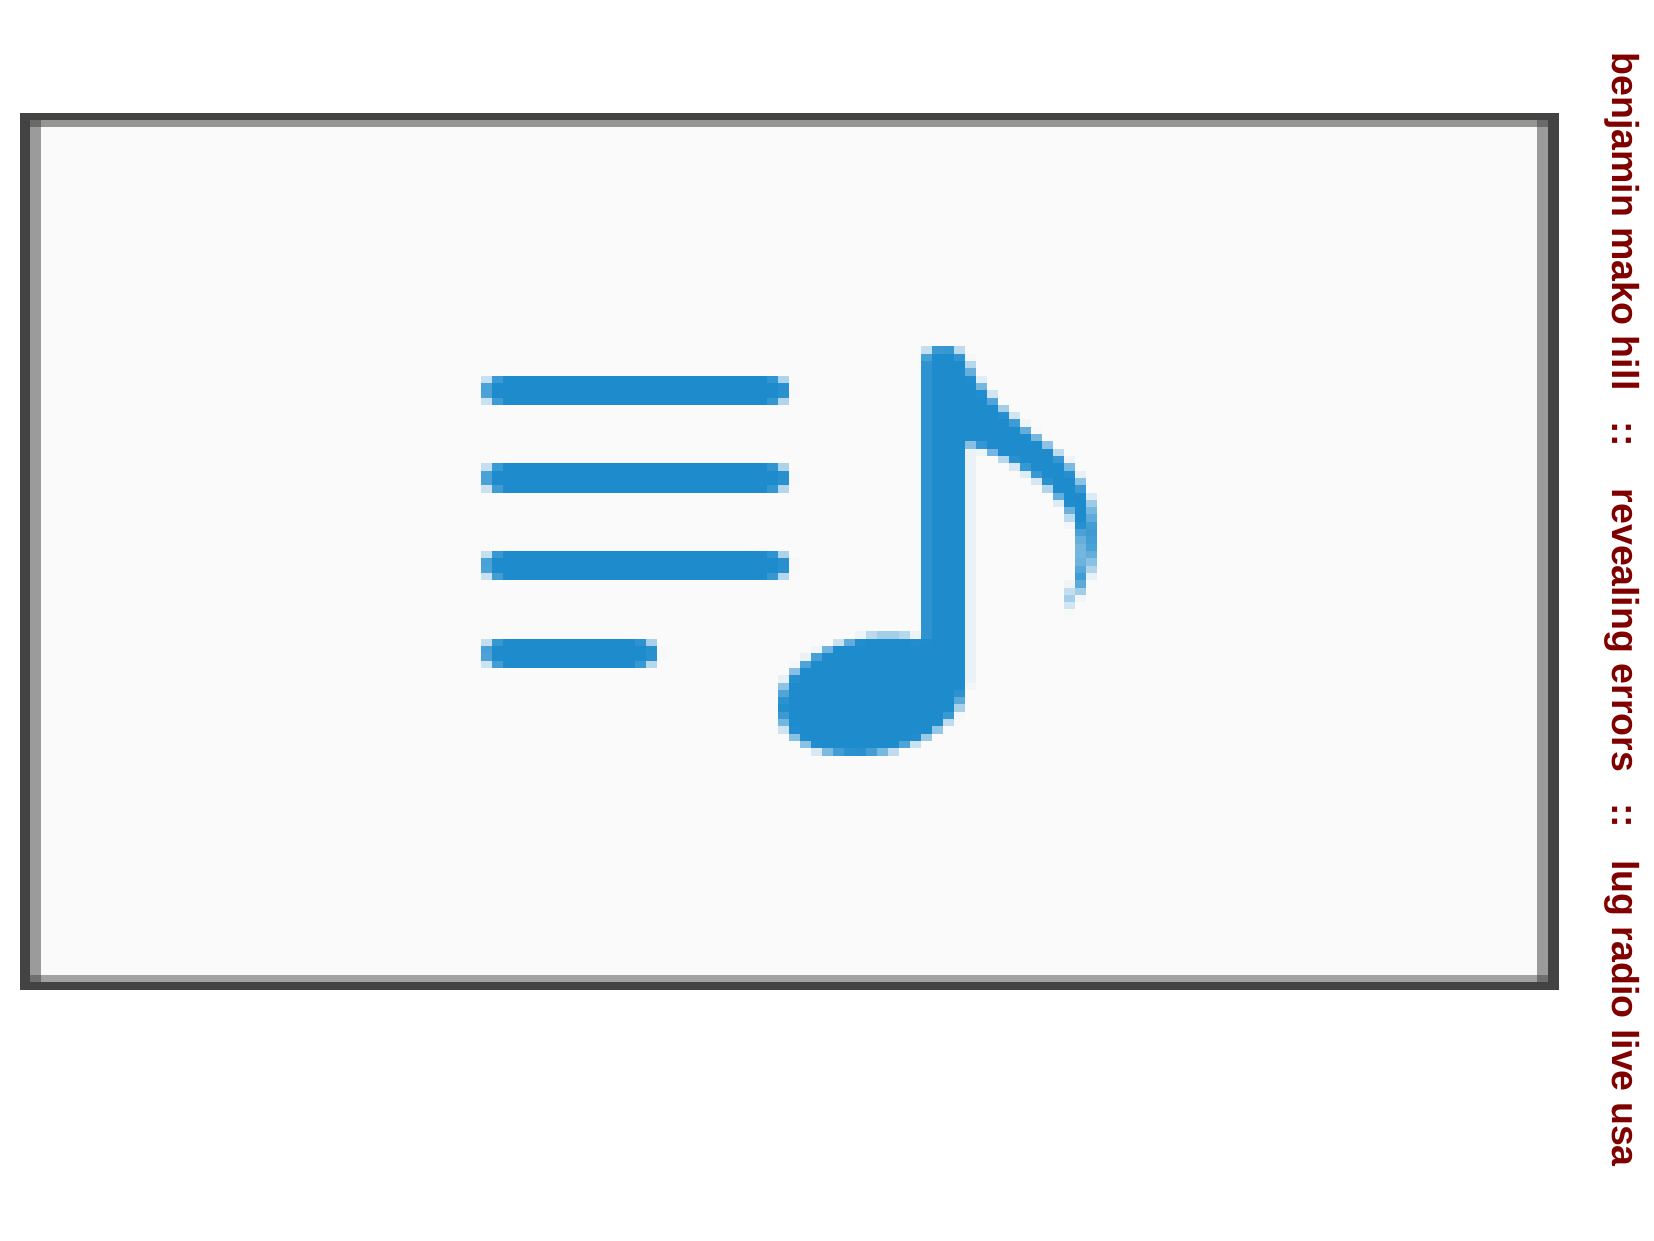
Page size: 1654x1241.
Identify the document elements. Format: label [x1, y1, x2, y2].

text_box [18, 112, 1560, 991]
